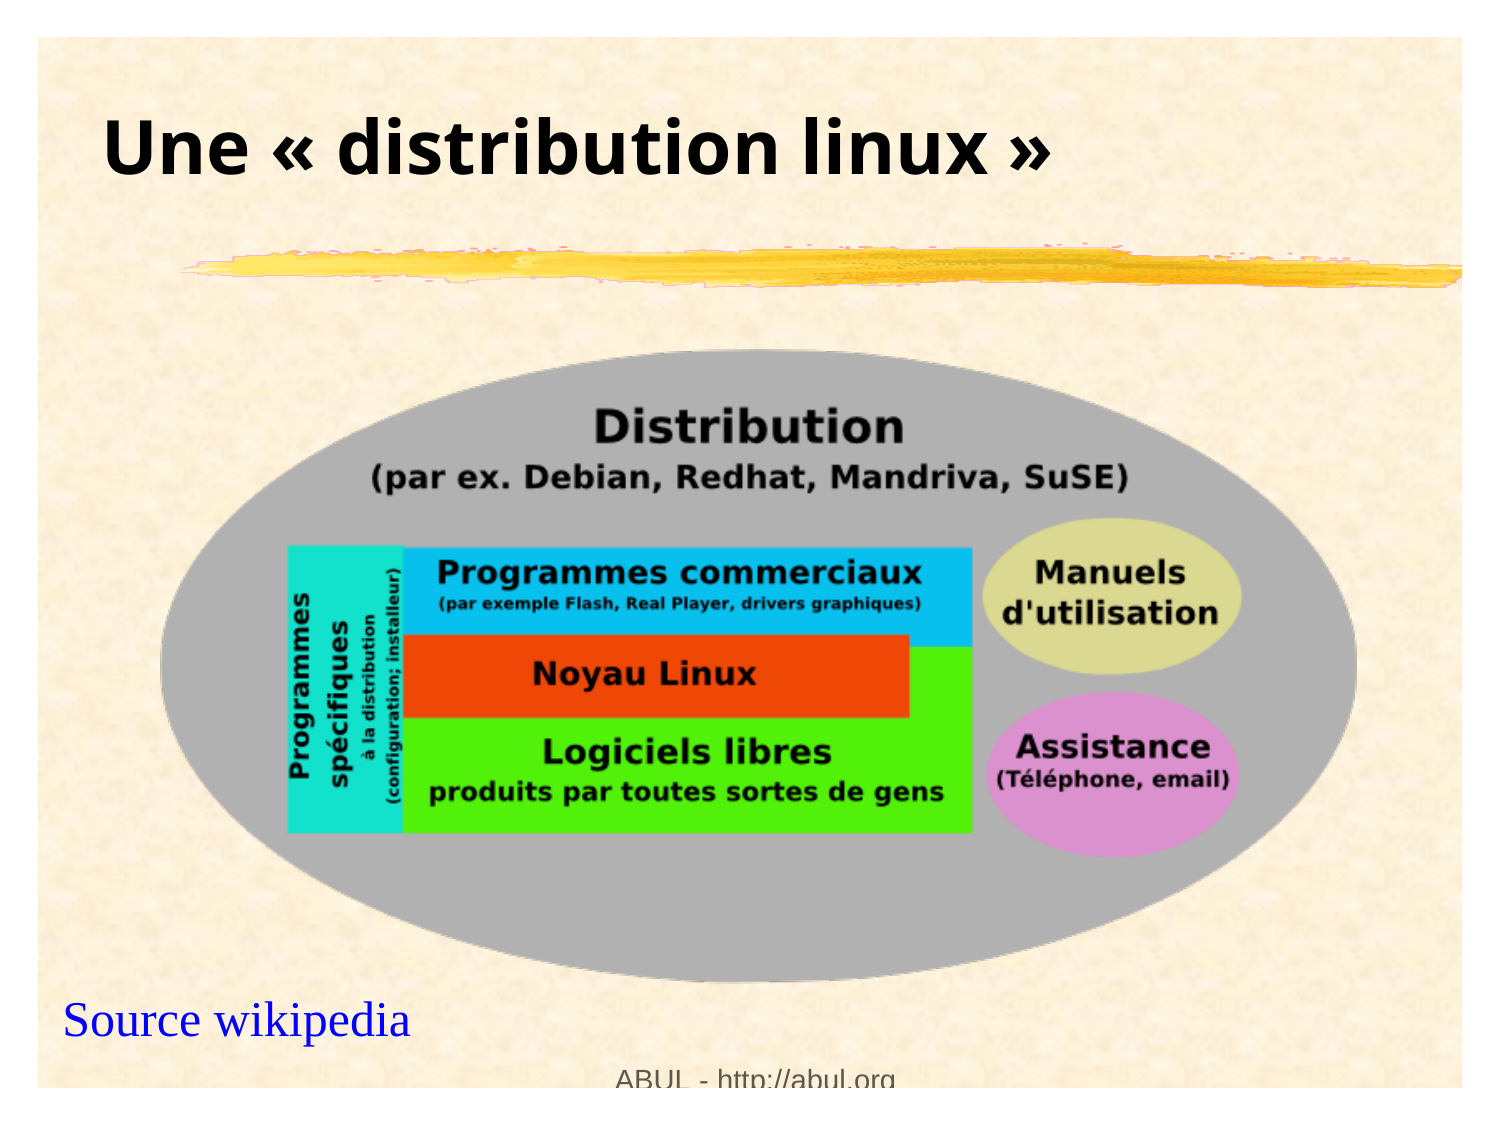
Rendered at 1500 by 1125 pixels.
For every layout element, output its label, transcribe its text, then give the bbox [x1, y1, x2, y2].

title Une « distribution linux » [101, 39, 1312, 253]
picture [37, 37, 1463, 1100]
text_box Source wikipedia [50, 991, 513, 1053]
